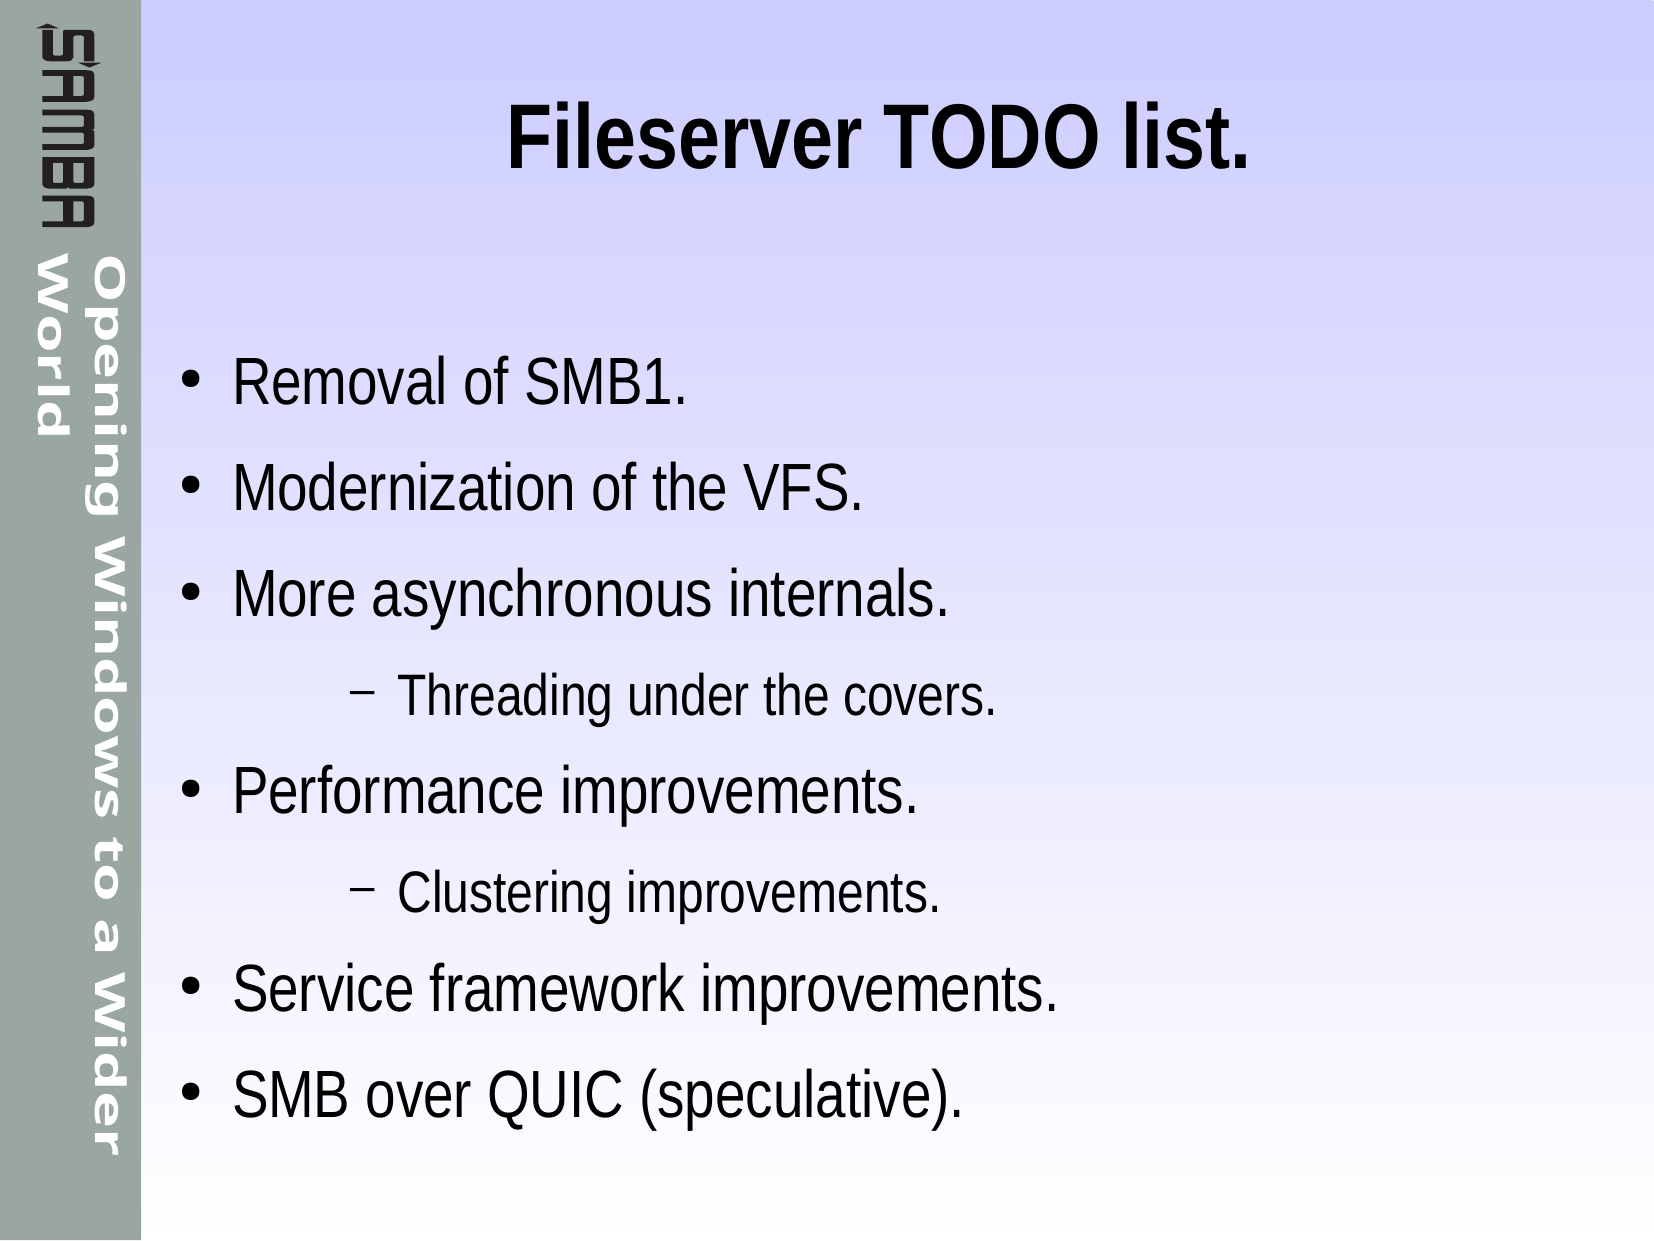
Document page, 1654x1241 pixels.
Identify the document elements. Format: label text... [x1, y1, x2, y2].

title Fileserver TODO list. [173, 31, 1586, 239]
list Removal of SMB1. Modernization of the VFS. More asynchronous internals. Threading under the covers. Performance improvements. Clustering improvements. Service framework improvements. SMB over QUIC (speculative). [161, 341, 1574, 1241]
